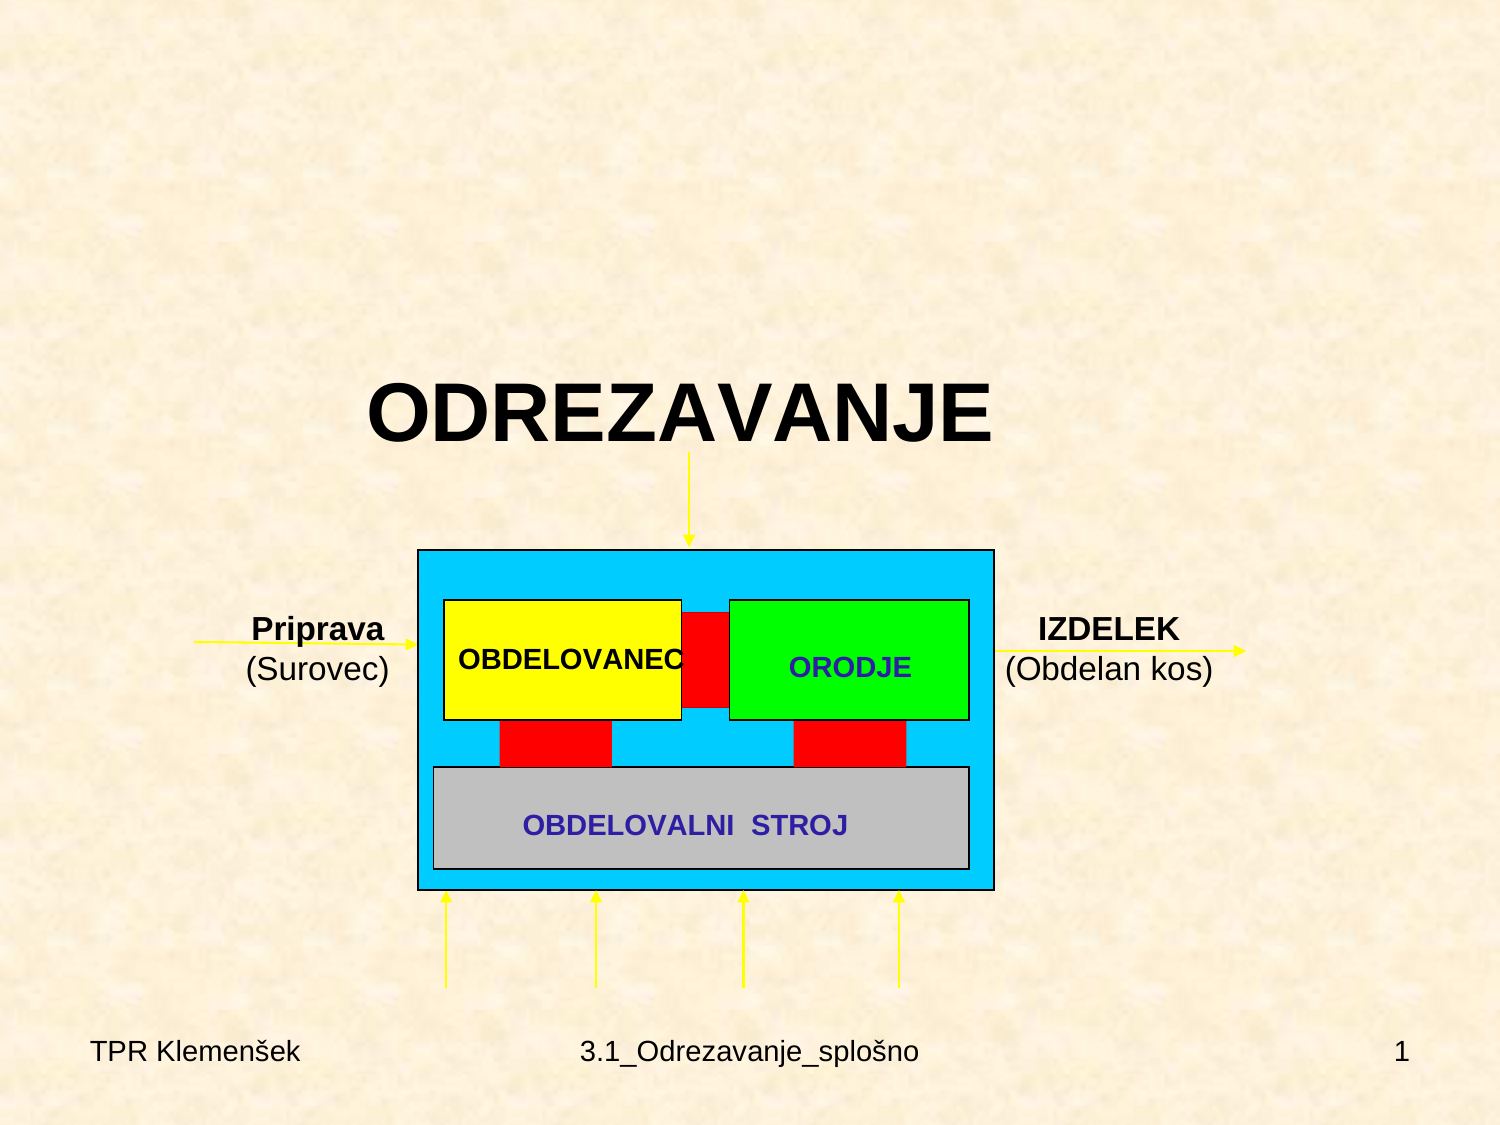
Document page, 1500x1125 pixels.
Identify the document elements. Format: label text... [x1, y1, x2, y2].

text_box TPR Klemenšek [74, 1024, 426, 1103]
picture [0, 0, 1500, 1125]
text_box ORODJE [767, 646, 934, 680]
text_box IZDELEK (Obdelan kos) [999, 599, 1219, 735]
text_box 3.1_Odrezavanje_splošno [512, 1024, 988, 1103]
text_box OBDELOVANEC [443, 633, 700, 684]
text_box Priprava (Surovec) [230, 599, 405, 735]
text_box [417, 549, 995, 891]
text_box ODREZAVANJE [351, 349, 1010, 466]
text_box OBDELOVALNI STROJ [507, 798, 904, 847]
text_box <number> [1074, 1024, 1426, 1103]
